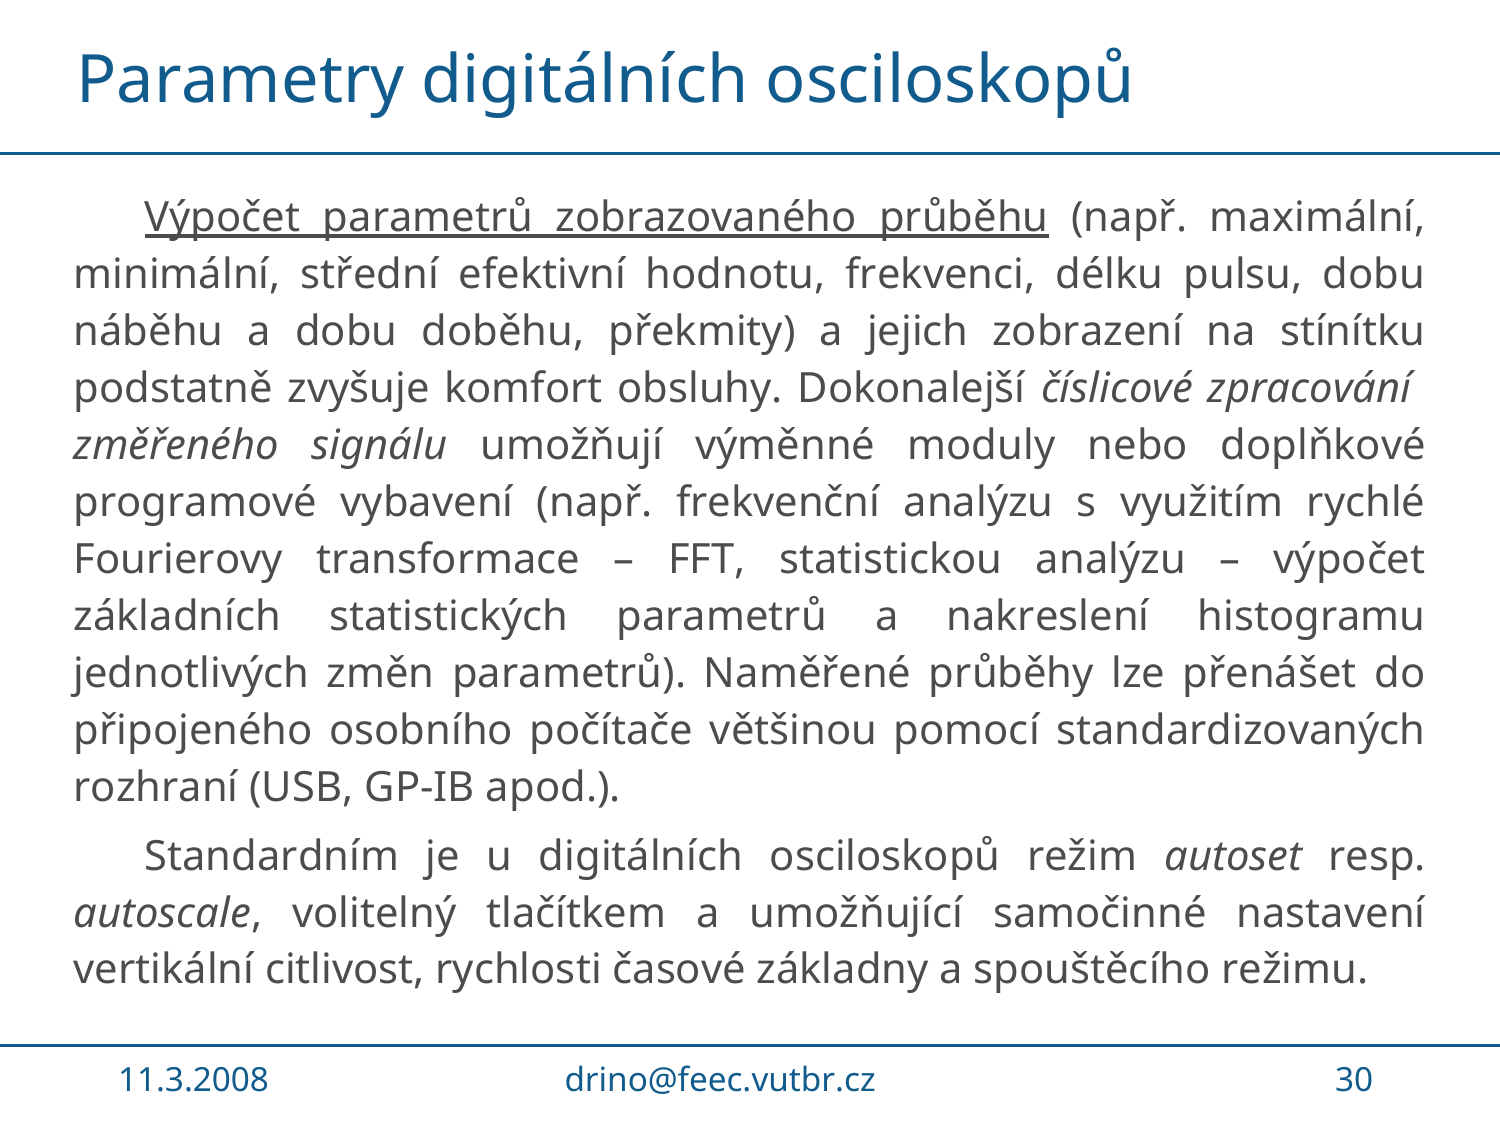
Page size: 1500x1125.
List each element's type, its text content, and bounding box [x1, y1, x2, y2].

text_box 11.3.2008 [103, 1049, 432, 1125]
text_box 11 [1075, 1049, 1388, 1125]
text_box Výpočet parametrů zobrazovaného průběhu (např. maximální, minimální, střední efektivní hodnotu, frekvenci, délku pulsu, dobu náběhu a dobu doběhu, překmity) a jejich zobrazení na stínítku podstatně zvyšuje komfort obsluhy. Dokonalejší číslicové zpracování změřeného signálu umožňují výměnné moduly nebo doplňkové programové vybavení (např. frekvenční analýzu s využitím rychlé Fourierovy transformace – FFT, statistickou analýzu – výpočet základních statistických parametrů a nakreslení histogramu jednotlivých změn parametrů). Naměřené průběhy lze přenášet do připojeného osobního počítače většinou pomocí standardizovaných rozhraní (USB, GP-IB apod.). Standardním je u digitálních osciloskopů režim autoset resp. autoscale, volitelný tlačítkem a umožňující samočinné nastavení vertikální citlivost, rychlosti časové základny a spouštěcího režimu. [59, 178, 1442, 1004]
text_box drino@feec.vutbr.cz [454, 1049, 987, 1125]
title Parametry digitálních osciloskopů [0, 0, 1500, 152]
